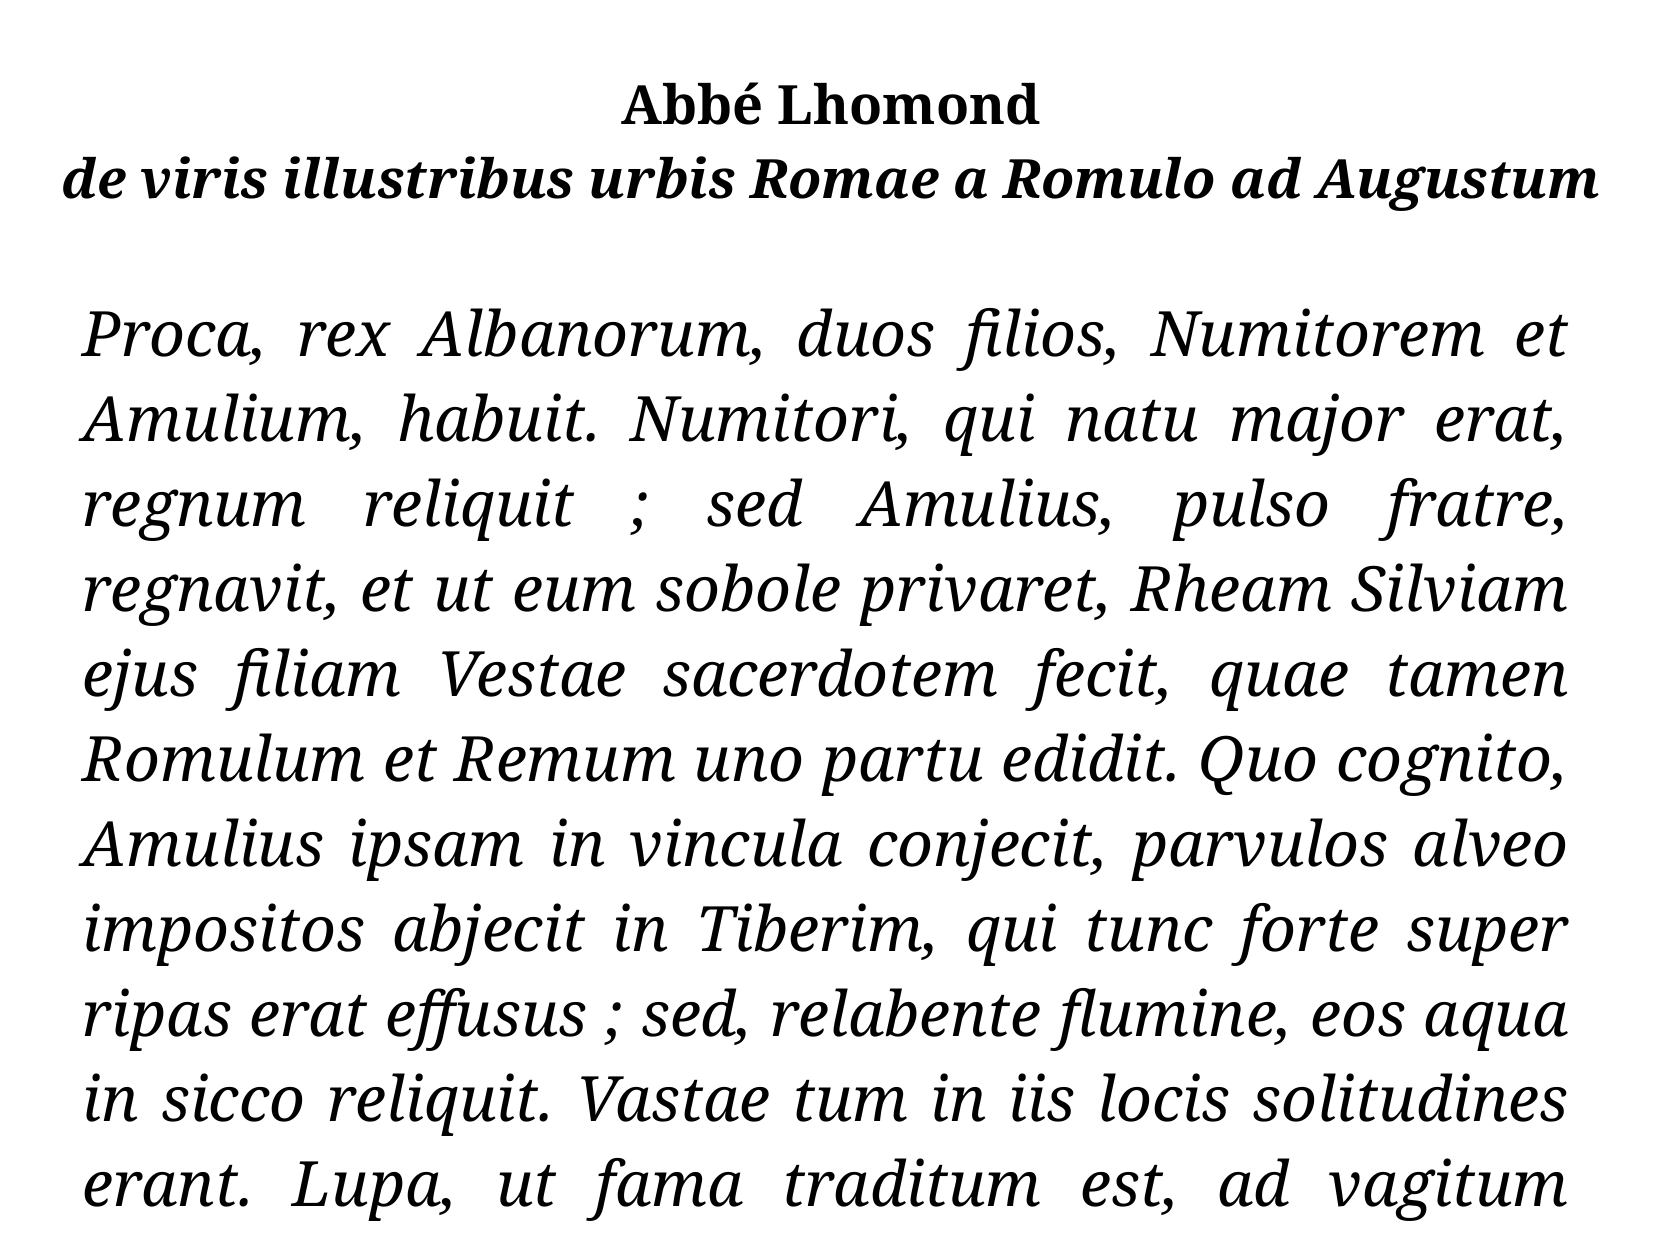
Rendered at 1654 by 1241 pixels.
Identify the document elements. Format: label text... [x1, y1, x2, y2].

list Proca, rex Albanorum, duos filios, Numitorem et Amulium, habuit. Numitori, qui natu major erat, regnum reliquit ; sed Amulius, pulso fratre, regnavit, et ut eum sobole privaret, Rheam Silviam ejus filiam Vestae sacerdotem fecit, quae tamen Romulum et Remum uno partu edidit. Quo cognito, Amulius ipsam in vincula conjecit, parvulos alveo impositos abjecit in Tiberim, qui tunc forte super ripas erat effusus ; sed, relabente flumine, eos aqua in sicco reliquit. Vastae tum in iis locis solitudines erant. Lupa, ut fama traditum est, ad vagitum accurrit, infantes lingua lambit, ubera eorum ori admovit. [82, 290, 1571, 1140]
text_box Abbé Lhomond de viris illustribus urbis Romae a Romulo ad Augustum [9, 59, 1654, 252]
